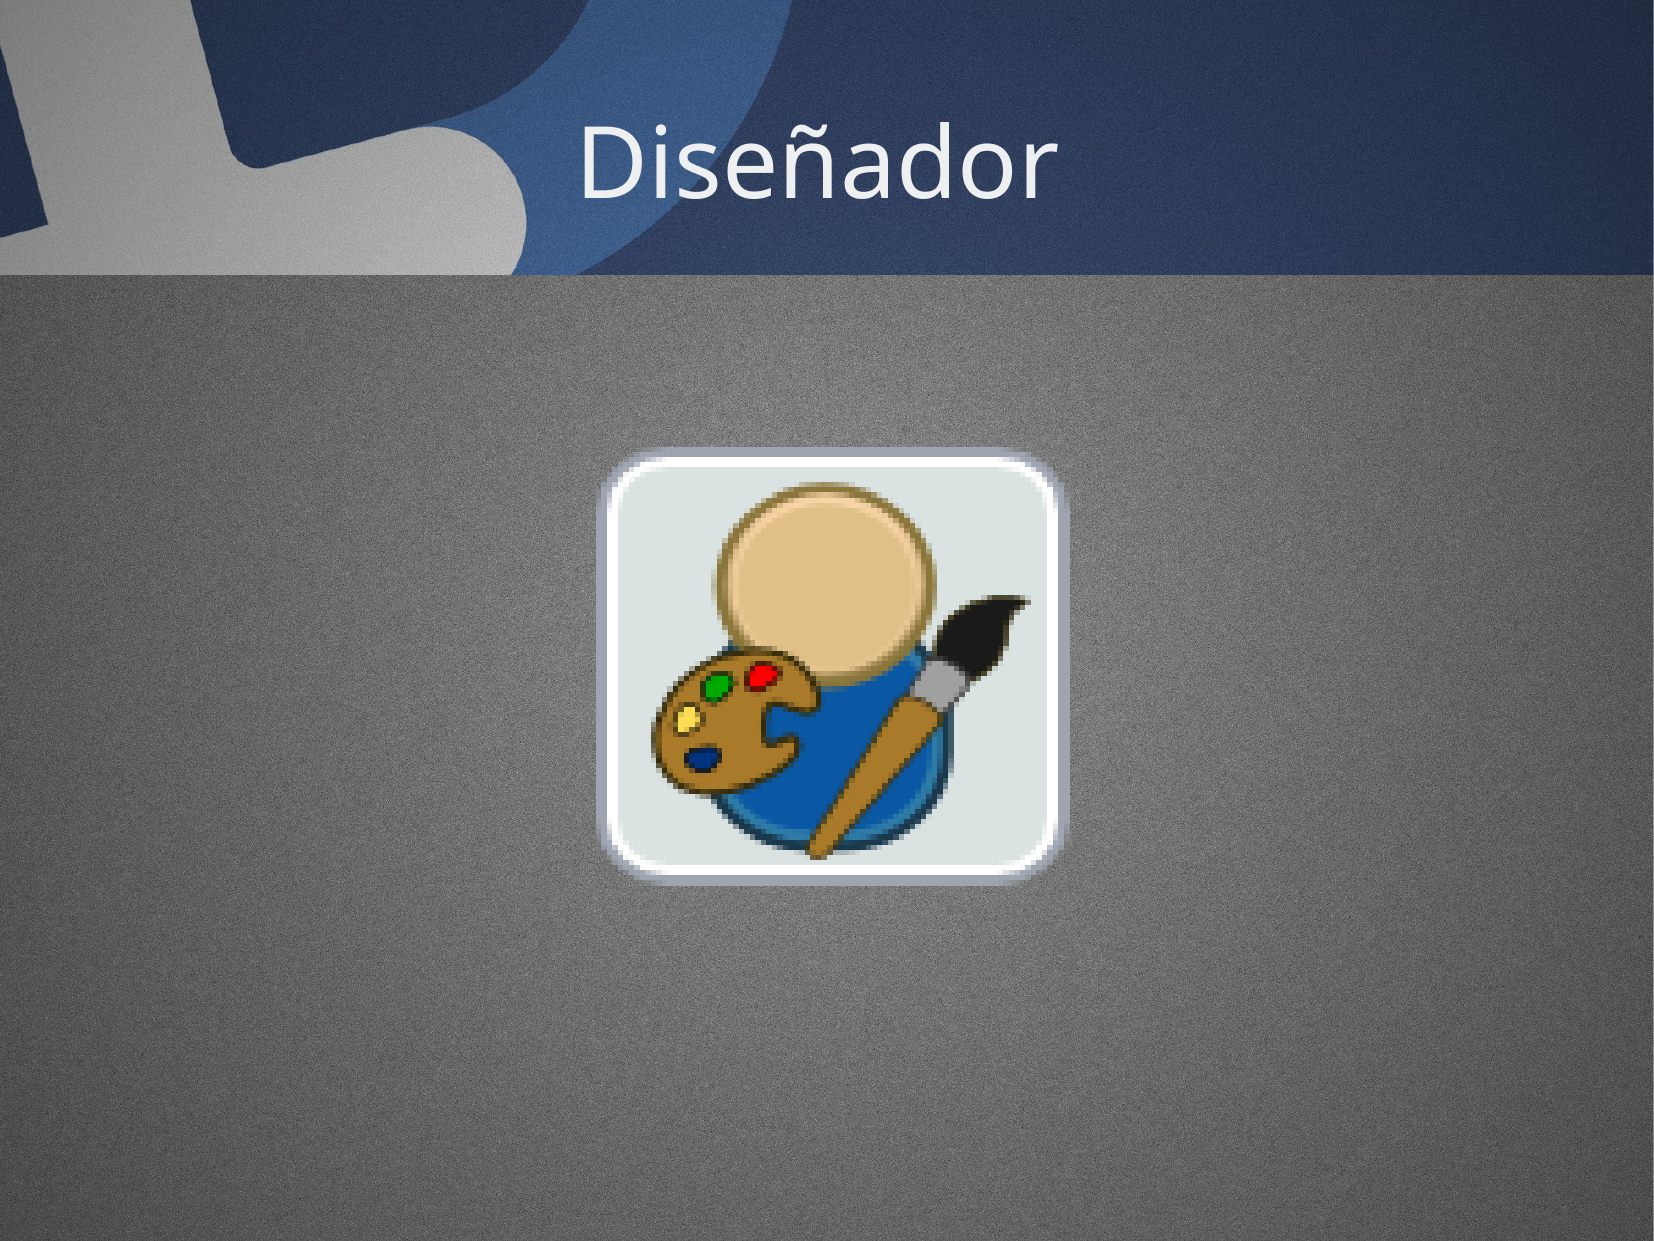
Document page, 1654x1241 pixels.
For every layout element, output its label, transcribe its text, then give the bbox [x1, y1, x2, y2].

text_box Diseñador [73, 58, 1562, 266]
picture [0, 0, 1654, 1241]
